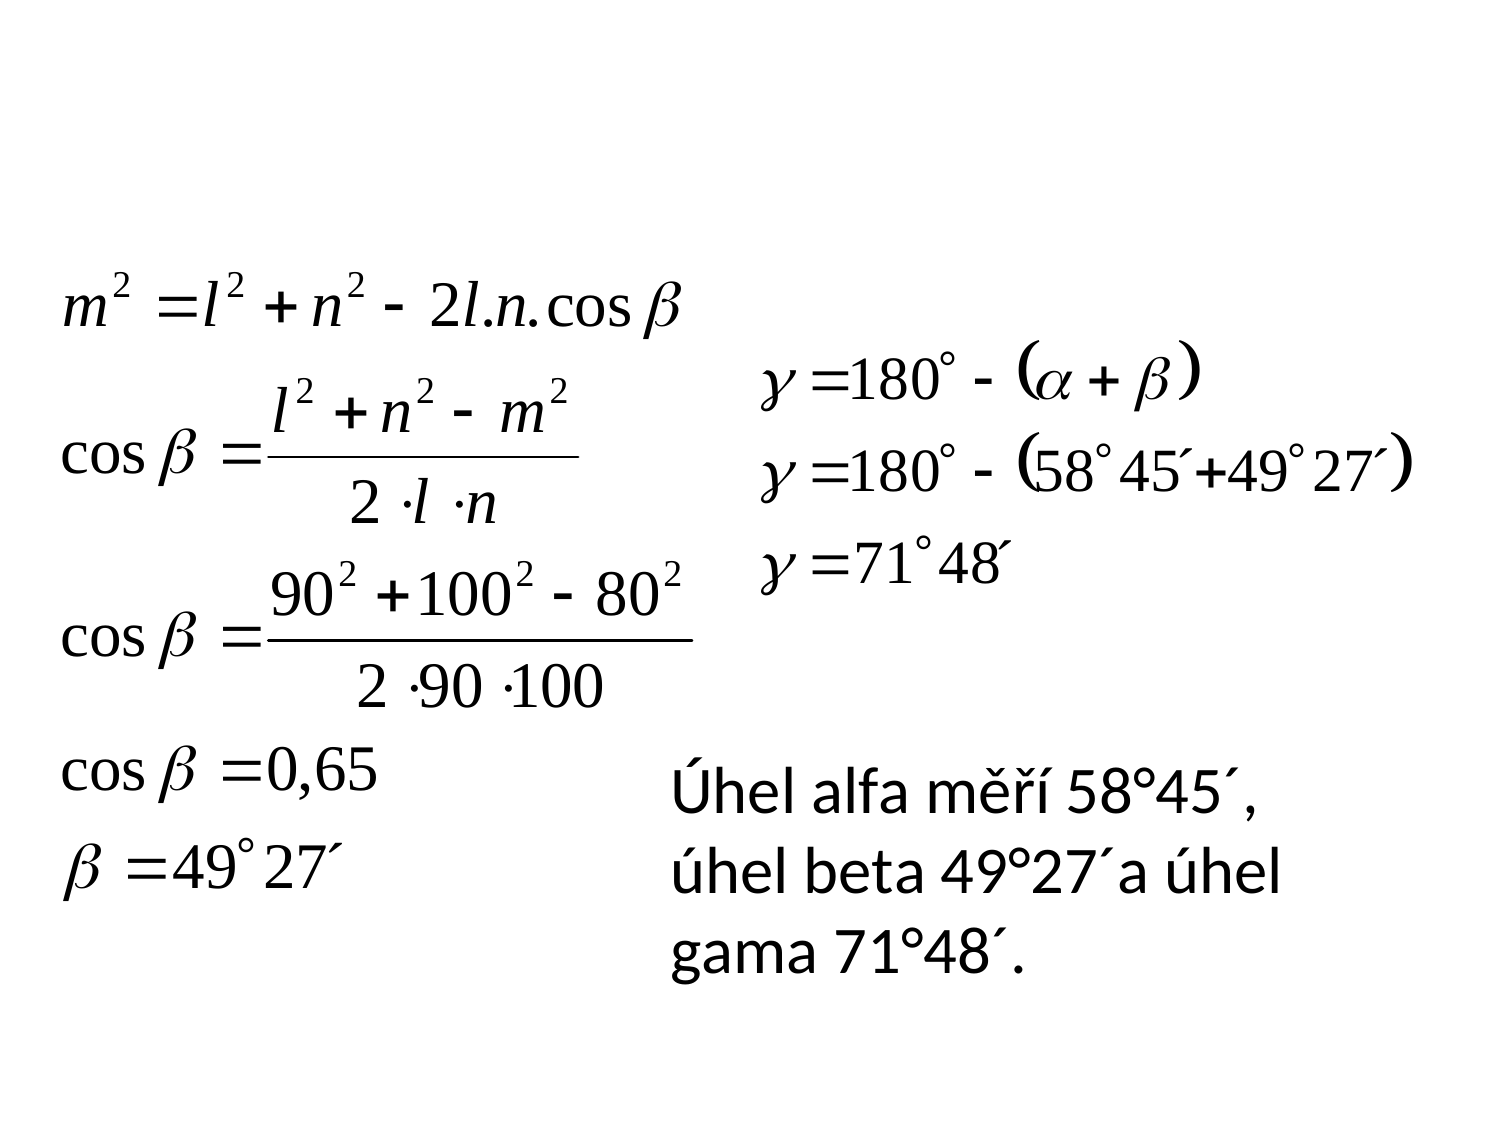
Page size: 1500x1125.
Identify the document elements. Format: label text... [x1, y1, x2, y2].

text_box Úhel alfa měří 58°45´, úhel beta 49°27´a úhel gama 71°48´. [655, 739, 1400, 1075]
chart [750, 338, 1417, 610]
text_box [52, 255, 703, 918]
